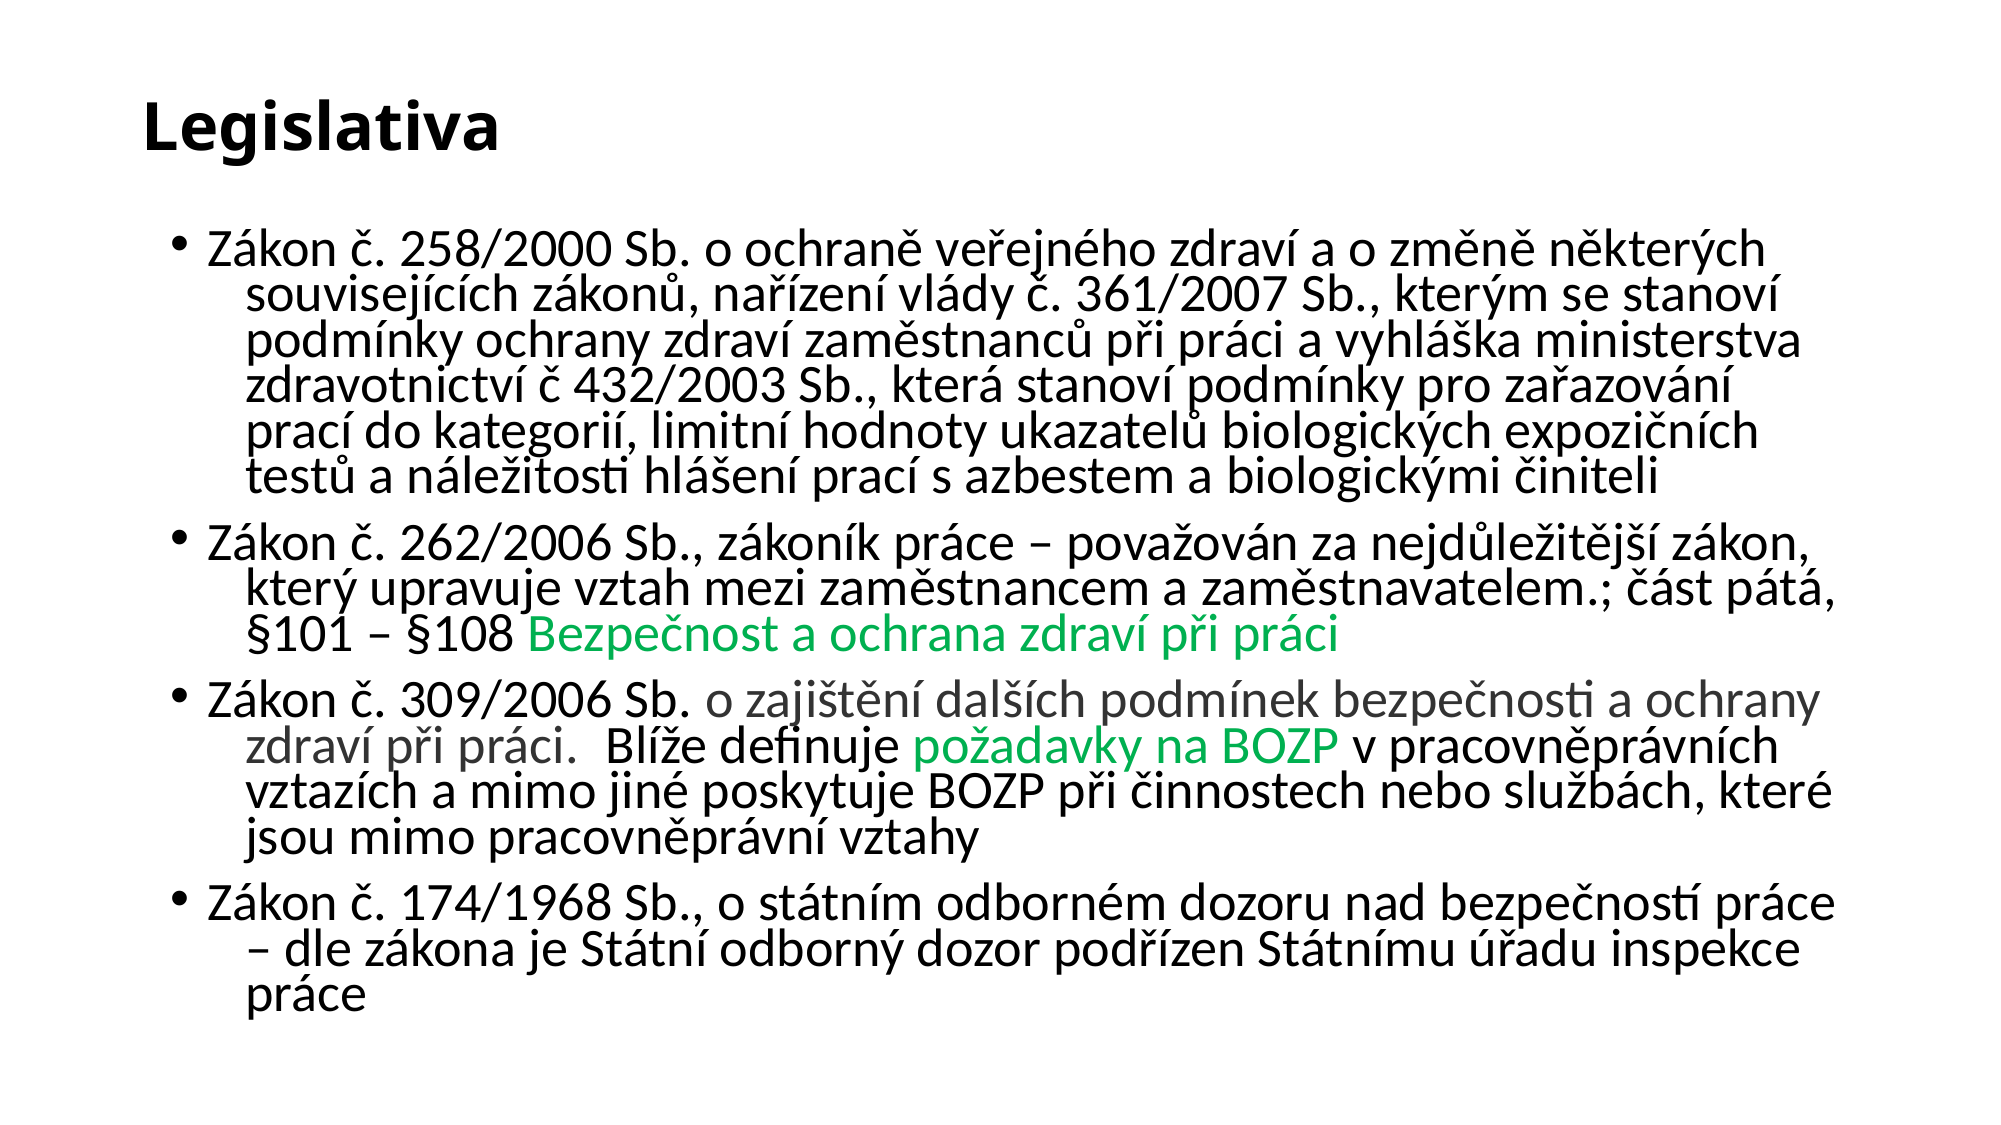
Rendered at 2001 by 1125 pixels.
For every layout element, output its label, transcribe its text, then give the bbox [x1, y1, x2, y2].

list Zákon č. 258/2000 Sb. o ochraně veřejného zdraví a o změně některých souvisejících zákonů, nařízení vlády č. 361/2007 Sb., kterým se stanoví podmínky ochrany zdraví zaměstnanců při práci a vyhláška ministerstva zdravotnictví č 432/2003 Sb., která stanoví podmínky pro zařazování prací do kategorií, limitní hodnoty ukazatelů biologických expozičních testů a náležitosti hlášení prací s azbestem a biologickými činiteli Zákon č. 262/2006 Sb., zákoník práce – považován za nejdůležitější zákon, který upravuje vztah mezi zaměstnancem a zaměstnavatelem.; část pátá, §101 – §108 Bezpečnost a ochrana zdraví při práci Zákon č. 309/2006 Sb. o zajištění dalších podmínek bezpečnosti a ochrany zdraví při práci. Blíže definuje požadavky na BOZP v pracovněprávních vztazích a mimo jiné poskytuje BOZP při činnostech nebo službách, které jsou mimo pracovněprávní vztahy Zákon č. 174/1968 Sb., o státním odborném dozoru nad bezpečností práce – dle zákona je Státní odborný dozor podřízen Státnímu úřadu inspekce práce [155, 222, 1863, 1066]
title Legislativa [126, 59, 1863, 198]
